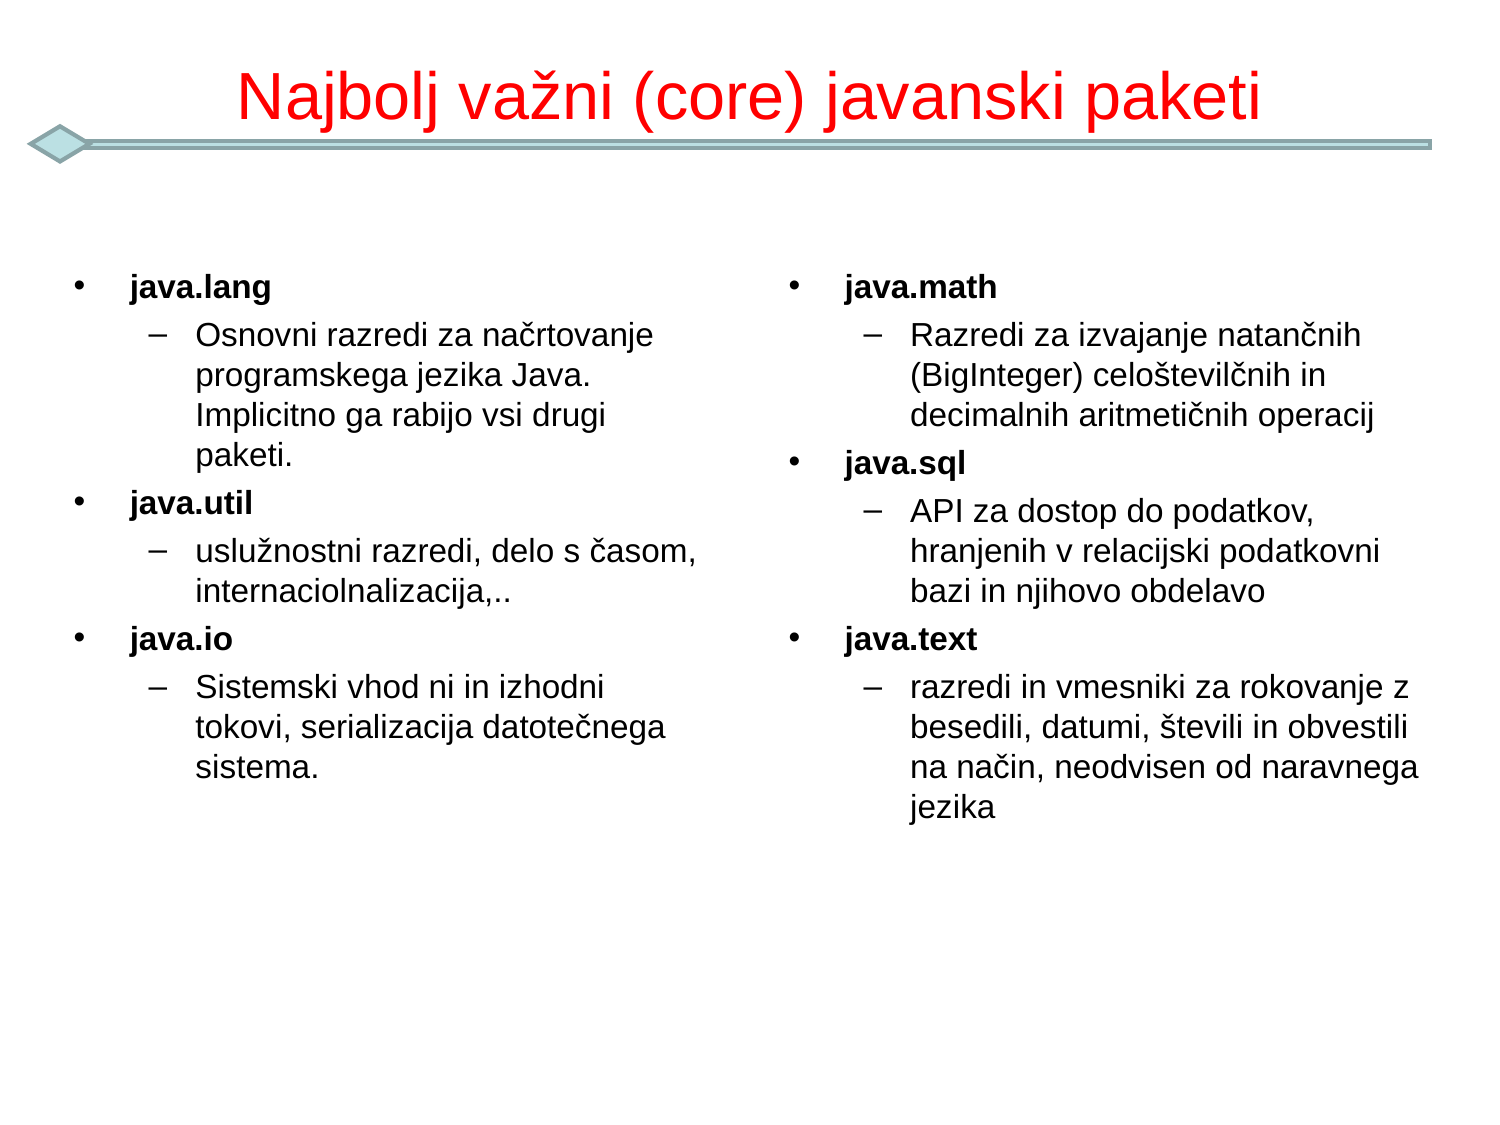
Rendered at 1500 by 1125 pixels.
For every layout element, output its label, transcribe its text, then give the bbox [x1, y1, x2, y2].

list java.lang Osnovni razredi za načrtovanje programskega jezika Java. Implicitno ga rabijo vsi drugi paketi. java.util uslužnostni razredi, delo s časom, internaciolnalizacija,.. java.io Sistemski vhod ni in izhodni tokovi, serializacija datotečnega sistema. [58, 257, 722, 1001]
list java.math Razredi za izvajanje natančnih (BigInteger) celoštevilčnih in decimalnih aritmetičnih operacij java.sql API za dostop do podatkov, hranjenih v relacijski podatkovni bazi in njihovo obdelavo java.text razredi in vmesniki za rokovanje z besedili, datumi, števili in obvestili na način, neodvisen od naravnega jezika [773, 257, 1436, 1001]
title Najbolj važni (core) javanski paketi [75, 45, 1426, 141]
